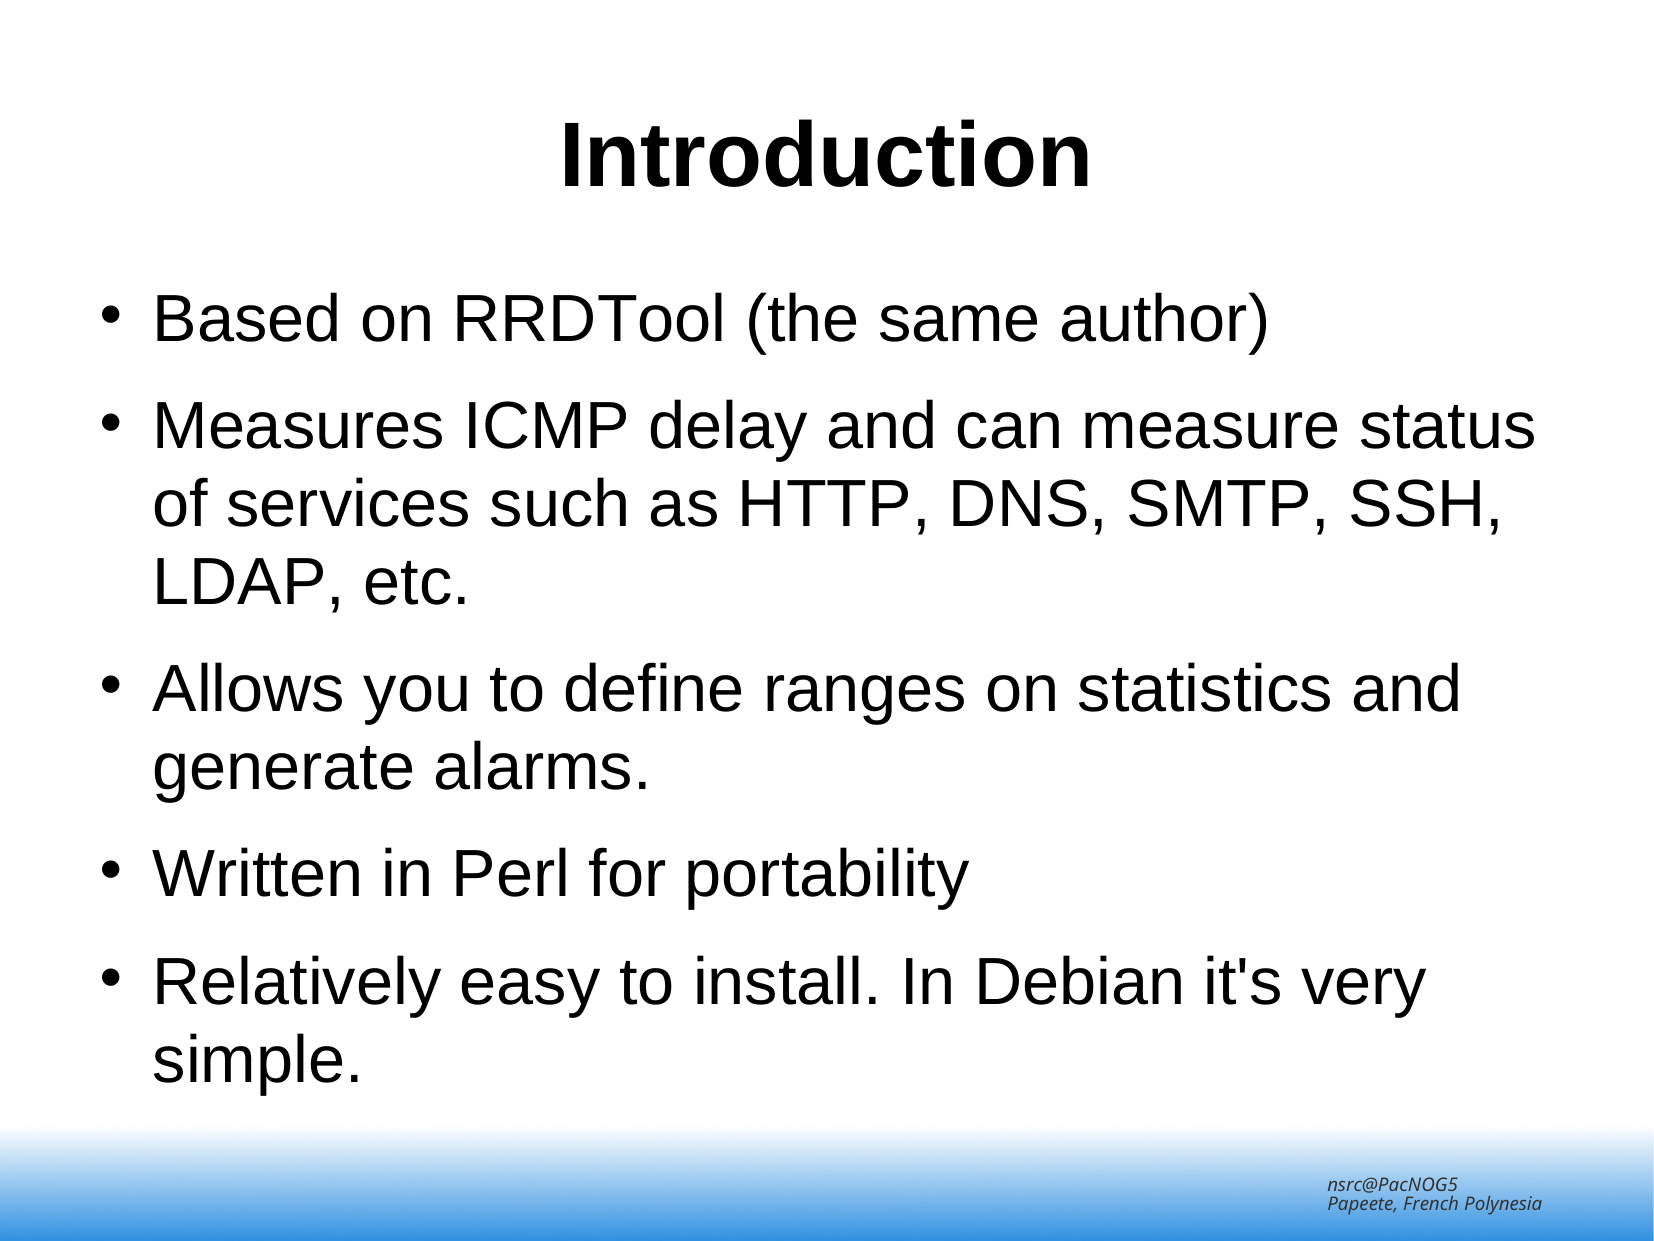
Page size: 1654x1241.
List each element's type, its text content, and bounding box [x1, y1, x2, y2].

list Based on RRDTool (the same author) Measures ICMP delay and can measure status of services such as HTTP, DNS, SMTP, SSH, LDAP, etc. Allows you to define ranges on statistics and generate alarms. Written in Perl for portability Relatively easy to install. In Debian it's very simple. [82, 278, 1571, 1097]
picture [0, 1124, 1654, 1241]
title Introduction [82, 49, 1571, 257]
